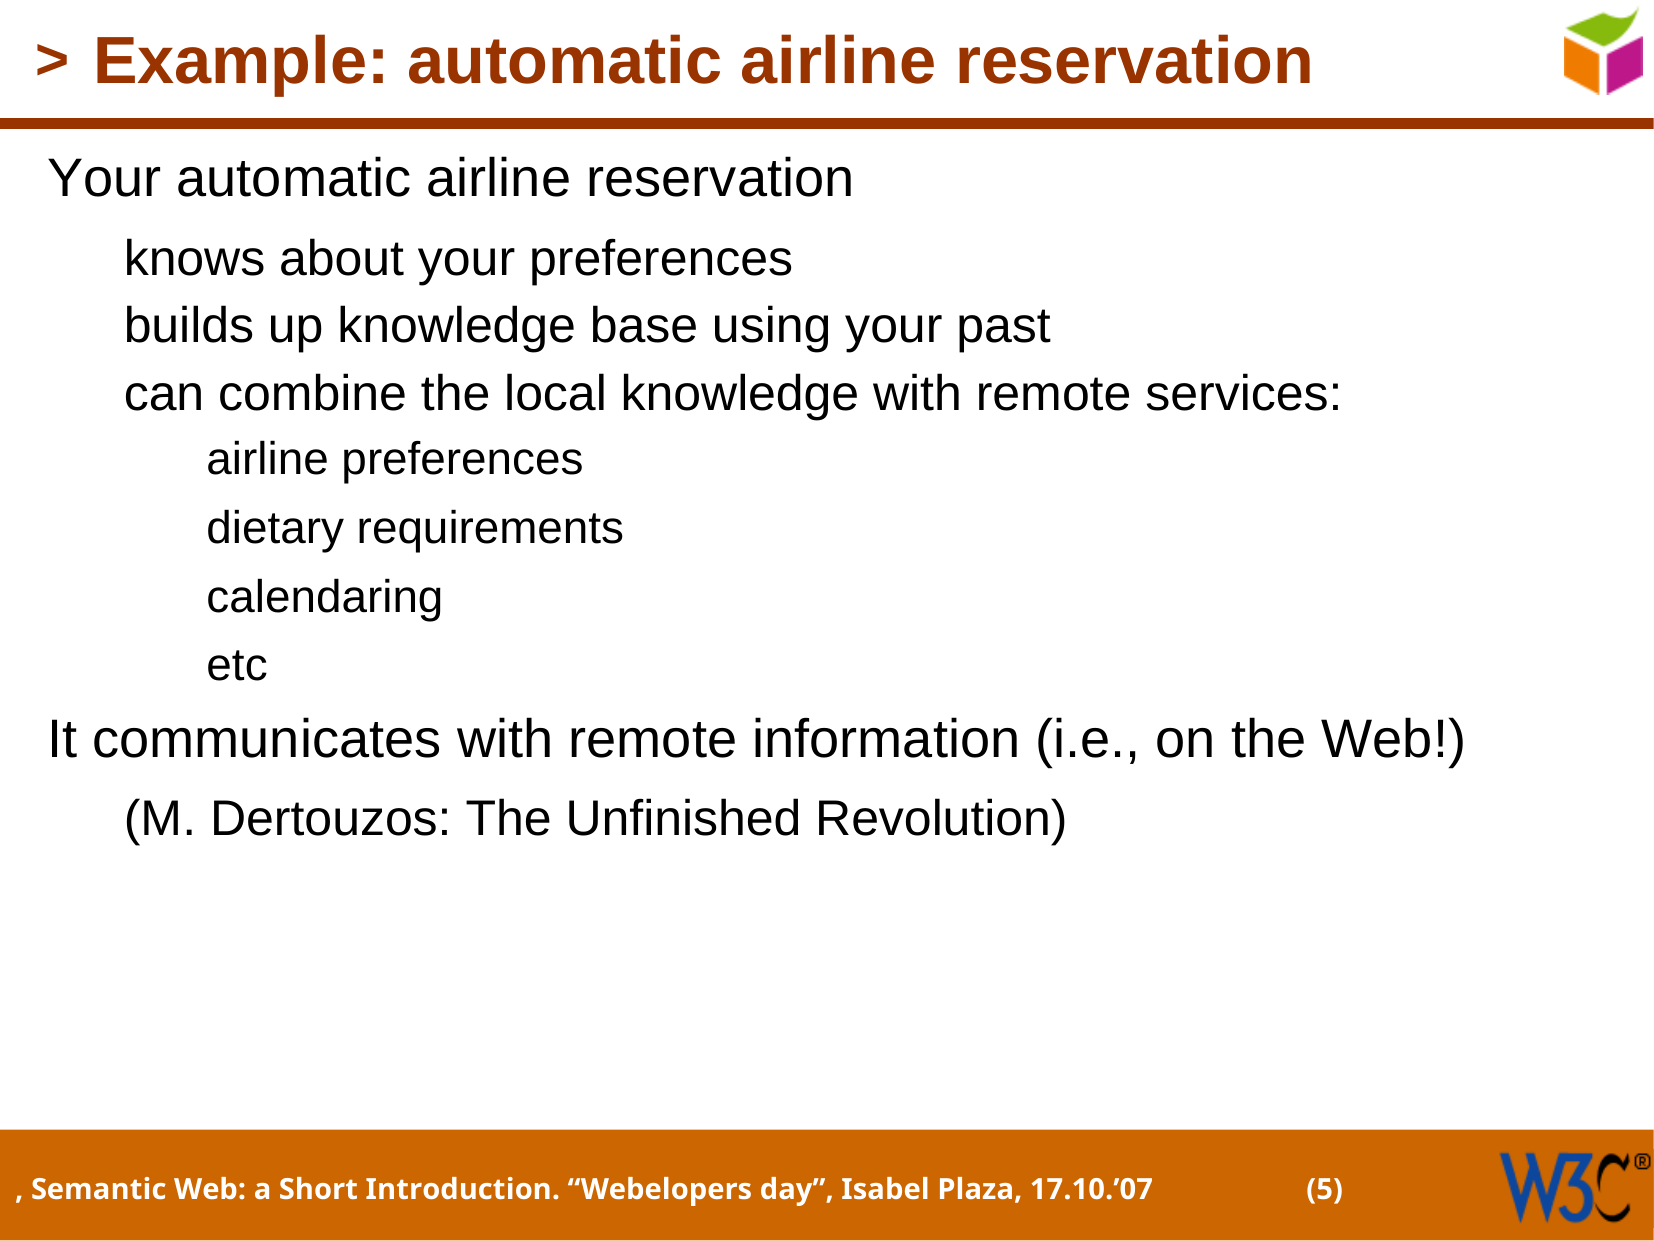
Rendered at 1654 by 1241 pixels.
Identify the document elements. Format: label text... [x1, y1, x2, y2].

picture [1564, 5, 1643, 95]
list Your automatic airline reservation knows about your preferences builds up knowledge base using your past can combine the local knowledge with remote services: airline preferences dietary requirements calendaring etc It communicates with remote information (i.e., on the Web!) (M. Dertouzos: The Unfinished Revolution) [29, 147, 1624, 1119]
title Example: automatic airline reservation [93, 7, 1493, 111]
picture [1495, 1149, 1654, 1228]
